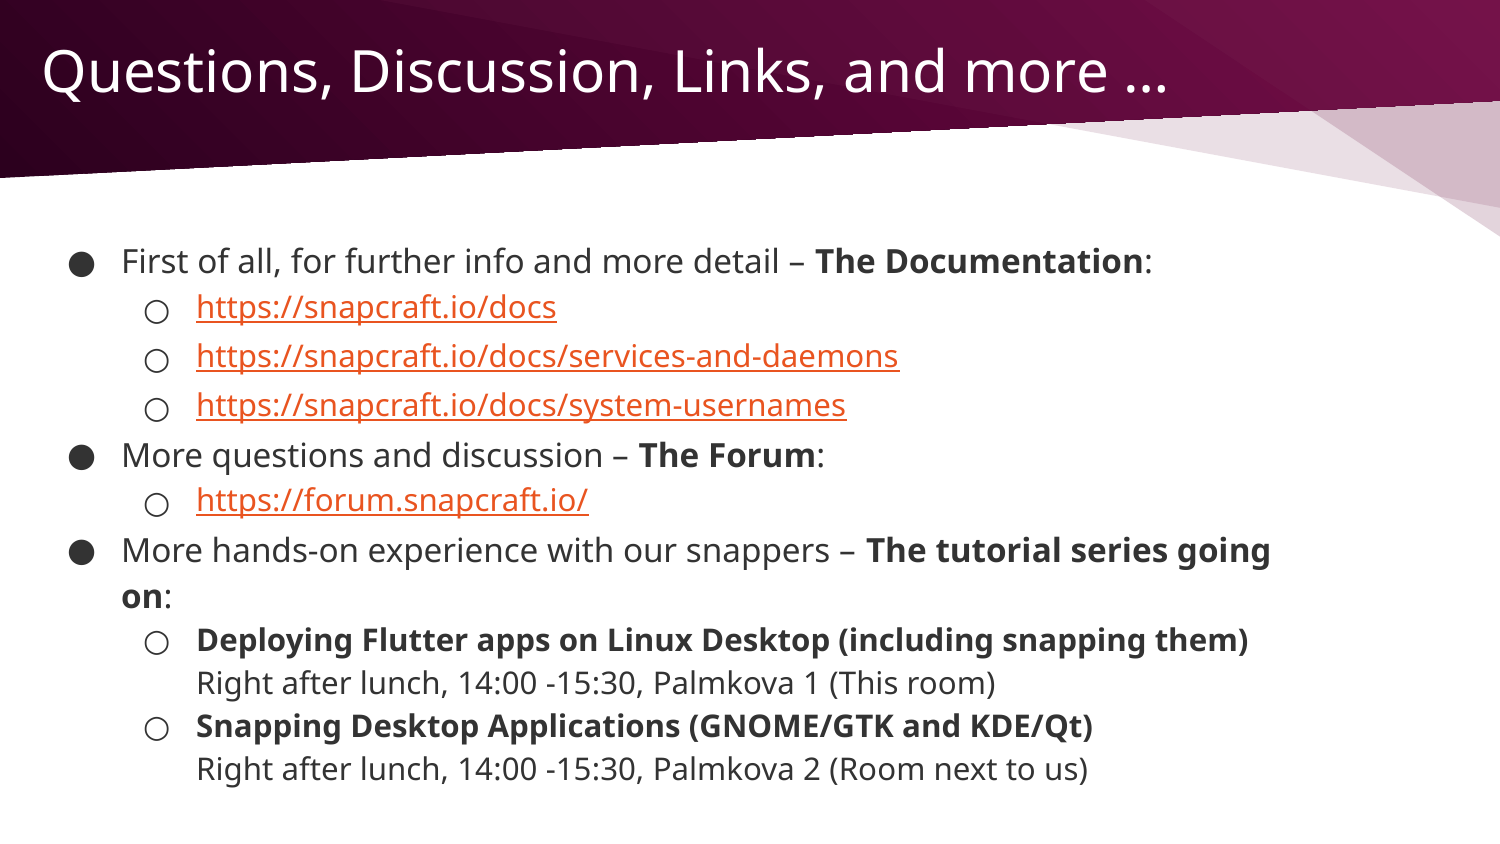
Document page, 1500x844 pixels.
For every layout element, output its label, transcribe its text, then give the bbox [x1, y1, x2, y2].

list First of all, for further info and more detail – The Documentation: https://snapcraft.io/docs https://snapcraft.io/docs/services-and-daemons https://snapcraft.io/docs/system-usernames More questions and discussion – The Forum: https://forum.snapcraft.io/ More hands-on experience with our snappers – The tutorial series going on: Deploying Flutter apps on Linux Desktop (including snapping them) Right after lunch, 14:00 -15:30, Palmkova 1 (This room) Snapping Desktop Applications (GNOME/GTK and KDE/Qt) Right after lunch, 14:00 -15:30, Palmkova 2 (Room next to us) [35, 229, 1324, 789]
title Questions, Discussion, Links, and more … [41, 5, 1336, 134]
